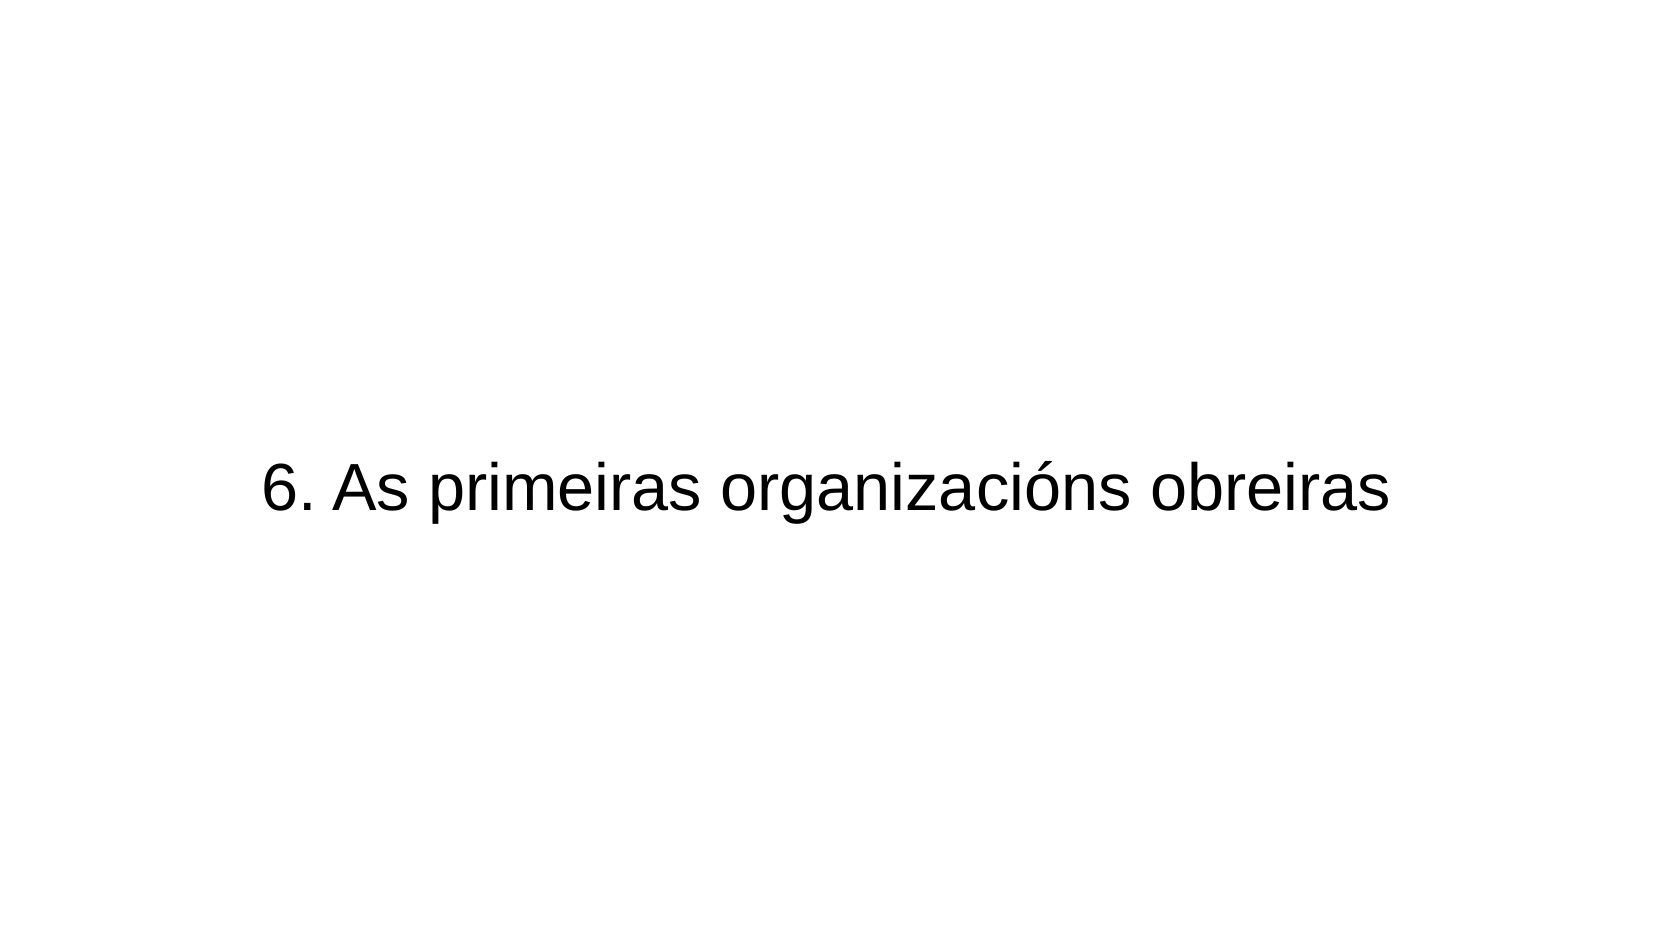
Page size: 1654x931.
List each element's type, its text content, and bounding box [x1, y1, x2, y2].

subtitle 6. As primeiras organizacións obreiras [82, 217, 1571, 758]
